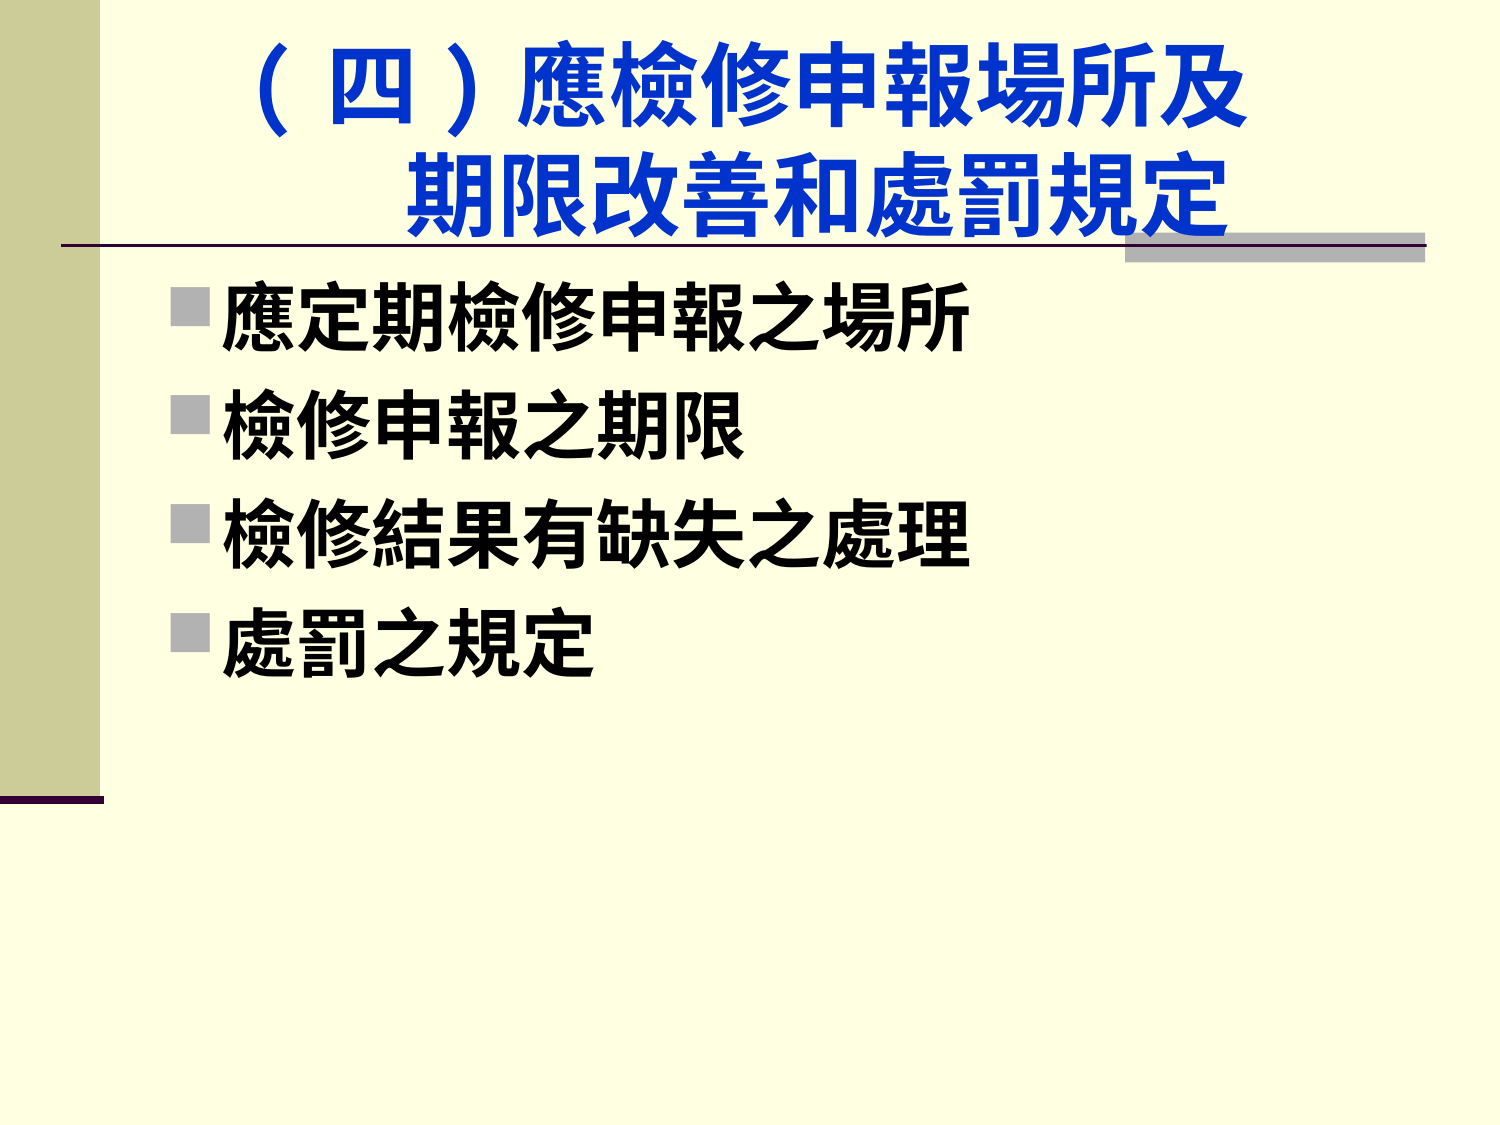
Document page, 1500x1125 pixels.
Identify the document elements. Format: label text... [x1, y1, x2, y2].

title (四)應檢修申報場所及 期限改善和處罰規定 [37, 37, 1463, 238]
list 應定期檢修申報之場所 檢修申報之期限 檢修結果有缺失之處理 處罰之規定 [150, 262, 1426, 1006]
